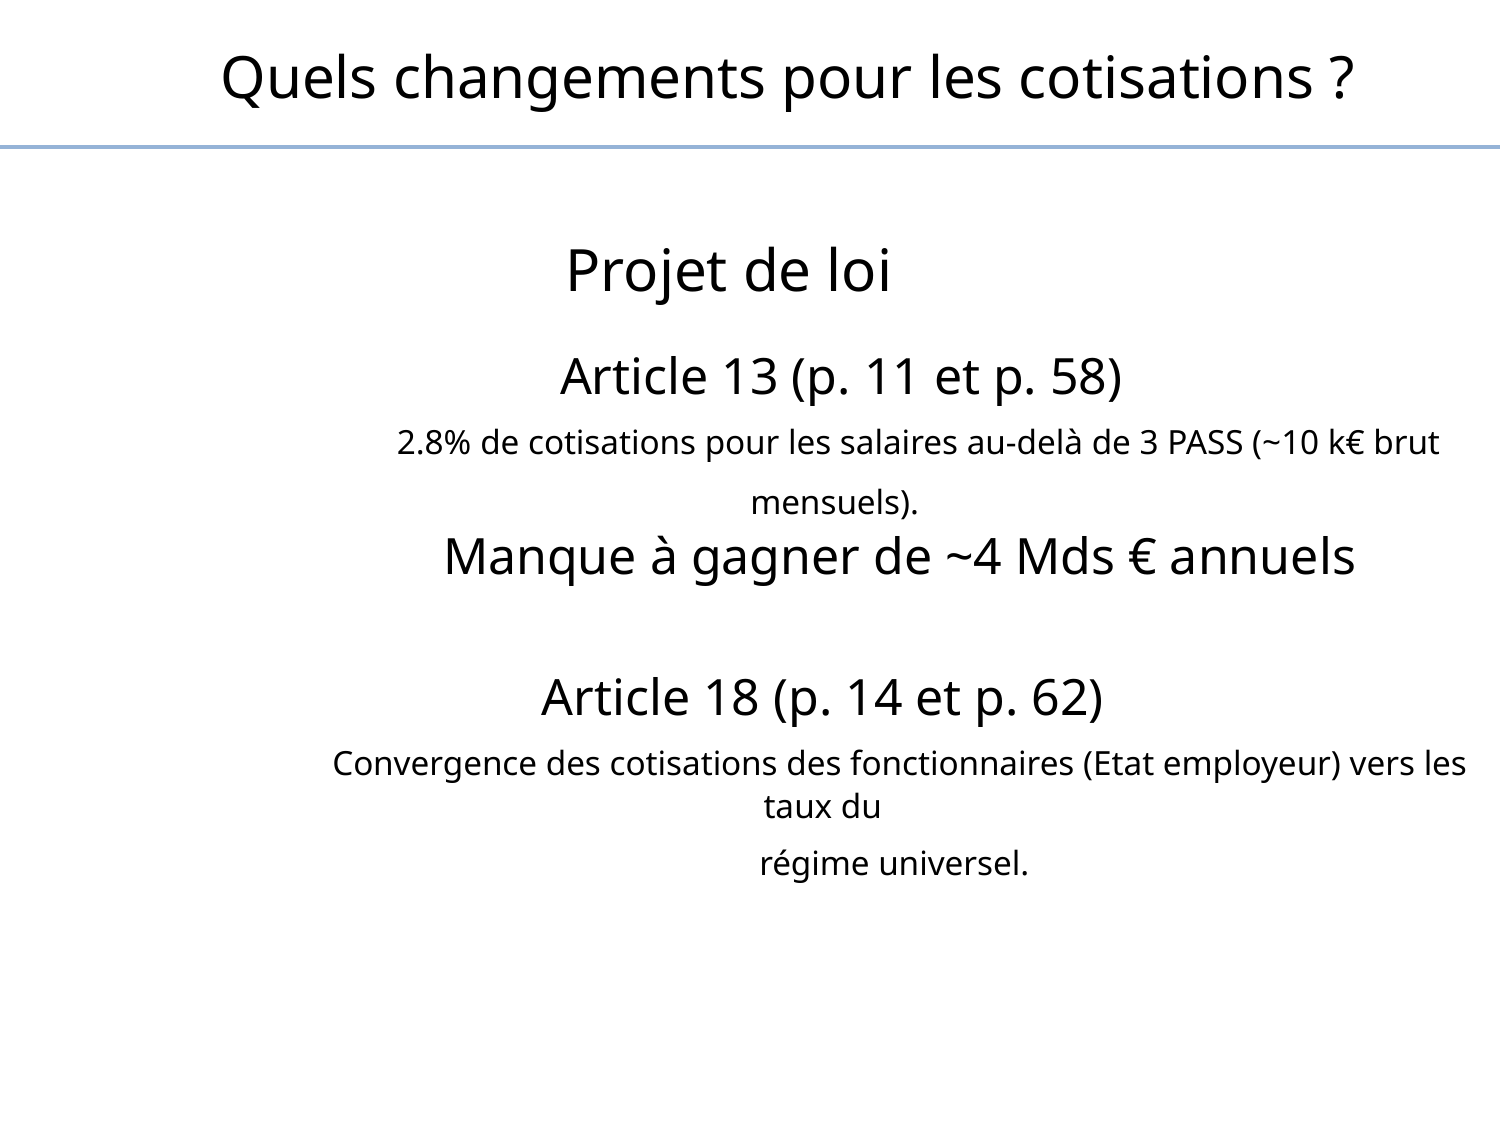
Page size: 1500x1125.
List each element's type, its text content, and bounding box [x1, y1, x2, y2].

text_box Projet de loi [60, 225, 1398, 311]
text_box Article 18 (p. 14 et p. 62) Convergence des cotisations des fonctionnaires (Etat employeur) vers les taux du régime universel. [154, 658, 1492, 893]
text_box Article 13 (p. 11 et p. 58) 2.8% de cotisations pour les salaires au-delà de 3 PASS (~10 k€ brut mensuels). Manque à gagner de ~4 Mds € annuels [172, 337, 1500, 593]
text_box Quels changements pour les cotisations ? [172, 32, 1403, 118]
